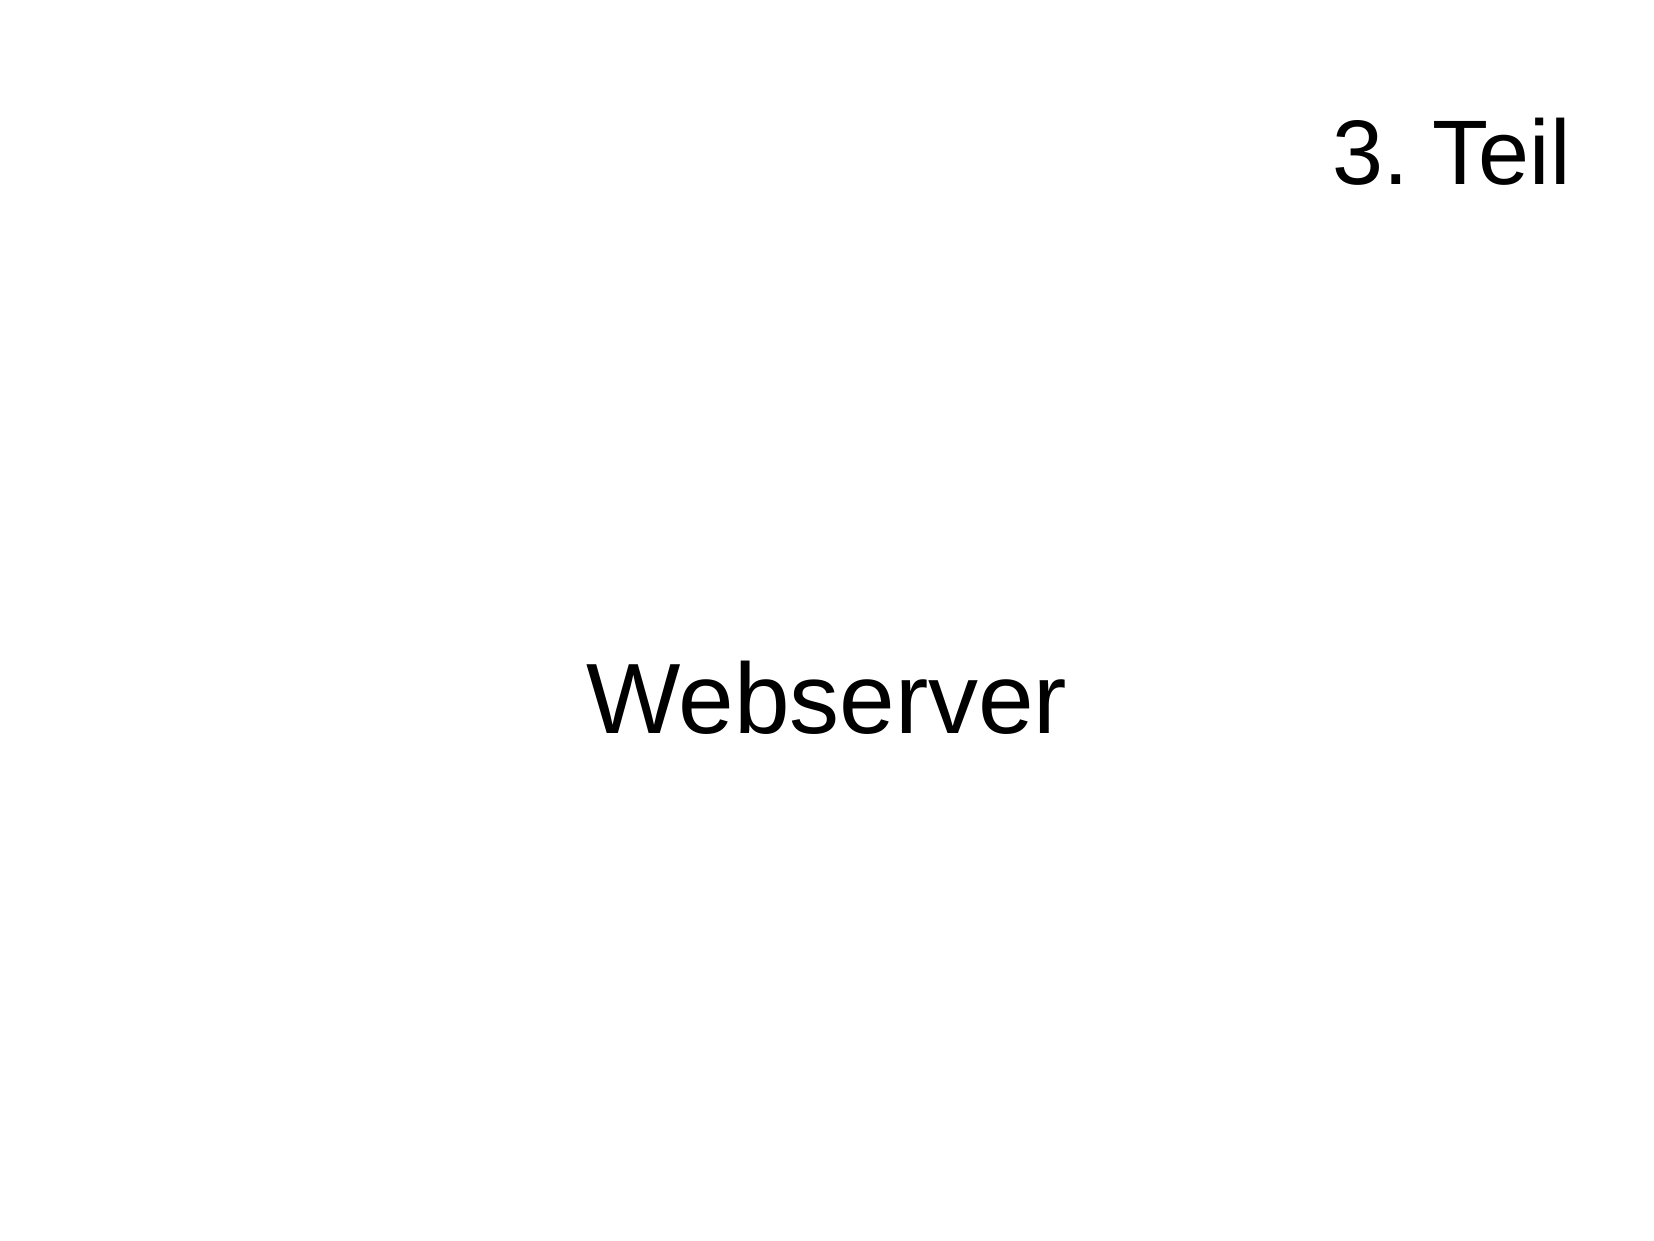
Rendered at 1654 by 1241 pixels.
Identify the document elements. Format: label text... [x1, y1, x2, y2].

subtitle Webserver [82, 290, 1571, 1109]
title 3. Teil [82, 49, 1571, 257]
